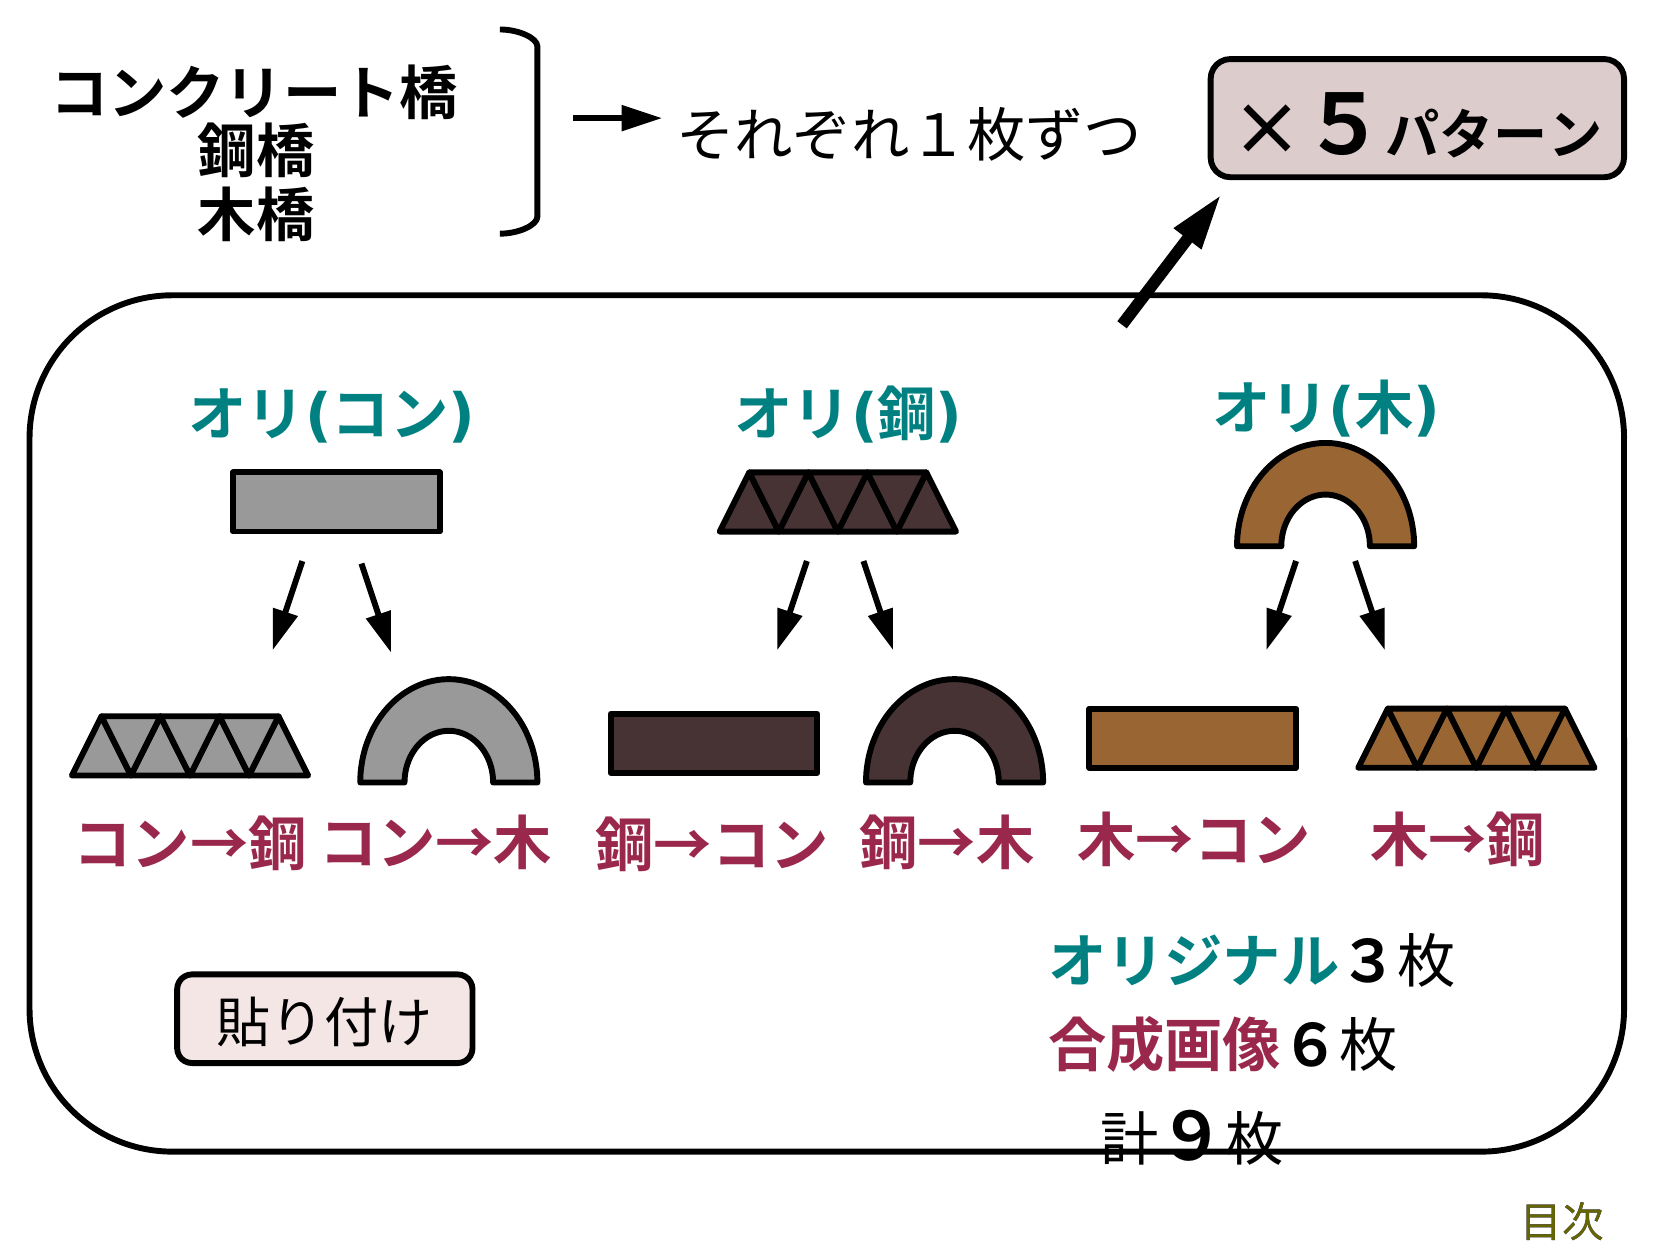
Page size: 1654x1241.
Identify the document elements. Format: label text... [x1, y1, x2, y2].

text_box コン→木 [304, 789, 567, 868]
text_box [610, 713, 818, 773]
text_box [1358, 708, 1595, 768]
text_box [1089, 708, 1297, 768]
text_box 鋼→木 [844, 789, 1078, 868]
text_box コン→鋼 [59, 790, 322, 870]
text_box ×５パターン [1210, 59, 1625, 178]
text_box オリジナル３枚 合成画像６枚 計９枚 [1033, 907, 1471, 1122]
text_box [719, 472, 956, 532]
text_box それぞれ１枚ずつ [661, 81, 1193, 160]
text_box [360, 679, 538, 783]
text_box オリ(木) [1197, 354, 1474, 437]
text_box [865, 679, 1044, 783]
text_box 木→コン [1062, 787, 1326, 866]
text_box コンクリート橋 [35, 39, 534, 119]
text_box オリ(鋼) [719, 360, 1001, 443]
text_box 鋼橋 [183, 97, 354, 192]
text_box 目次 [1505, 1181, 1625, 1241]
text_box [1237, 442, 1415, 547]
text_box 木→鋼 [1355, 786, 1618, 866]
text_box [233, 472, 440, 532]
text_box [71, 716, 309, 776]
text_box 鋼→コン [581, 791, 847, 875]
text_box 貼り付け [177, 974, 473, 1064]
text_box 木橋 [183, 161, 351, 256]
text_box オリ(コン) [174, 360, 499, 443]
